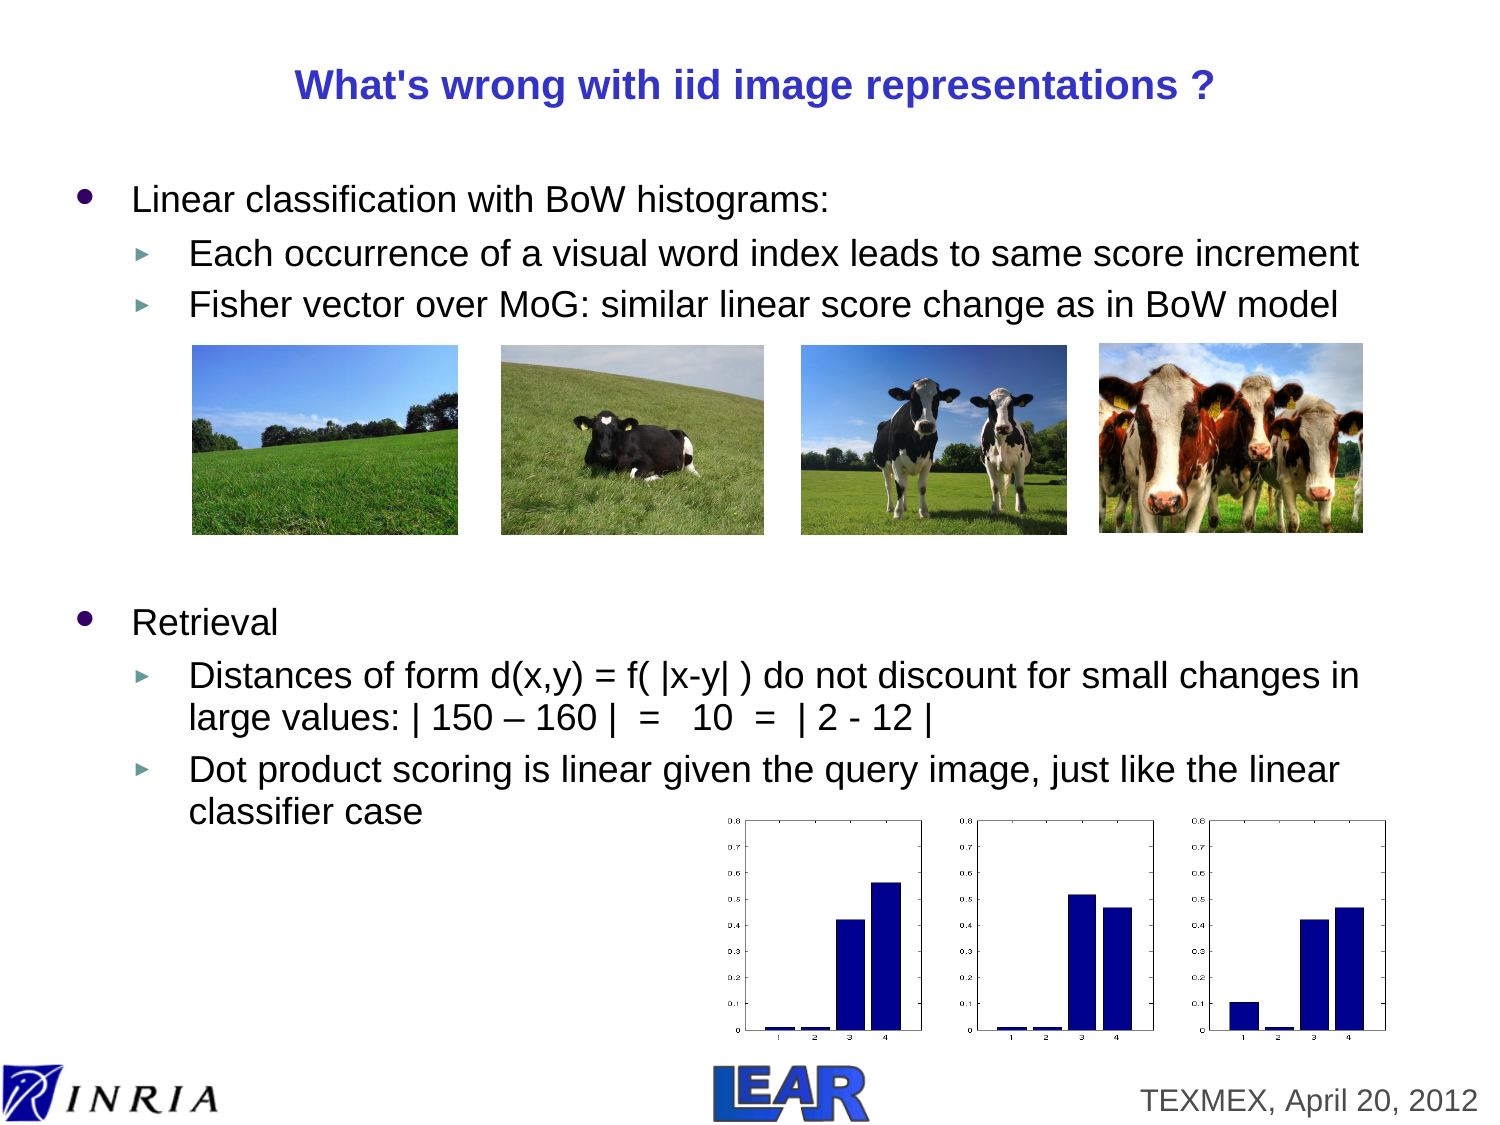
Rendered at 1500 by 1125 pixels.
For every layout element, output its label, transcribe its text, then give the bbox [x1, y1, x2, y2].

picture [0, 1050, 75, 1125]
picture [801, 345, 1067, 535]
picture [637, 801, 1463, 1058]
title What's wrong with iid image representations ? [51, 46, 1459, 123]
picture [1099, 343, 1363, 533]
picture [192, 345, 458, 535]
list Linear classification with BoW histograms: Each occurrence of a visual word index leads to same score increment Fisher vector over MoG: similar linear score change as in BoW model Retrieval Distances of form d(x,y) = f( |x-y| ) do not discount for small changes in large values: | 150 – 160 | = 10 = | 2 - 12 | Dot product scoring is linear given the query image, just like the linear classifier case [75, 178, 1425, 1125]
picture [501, 345, 764, 535]
